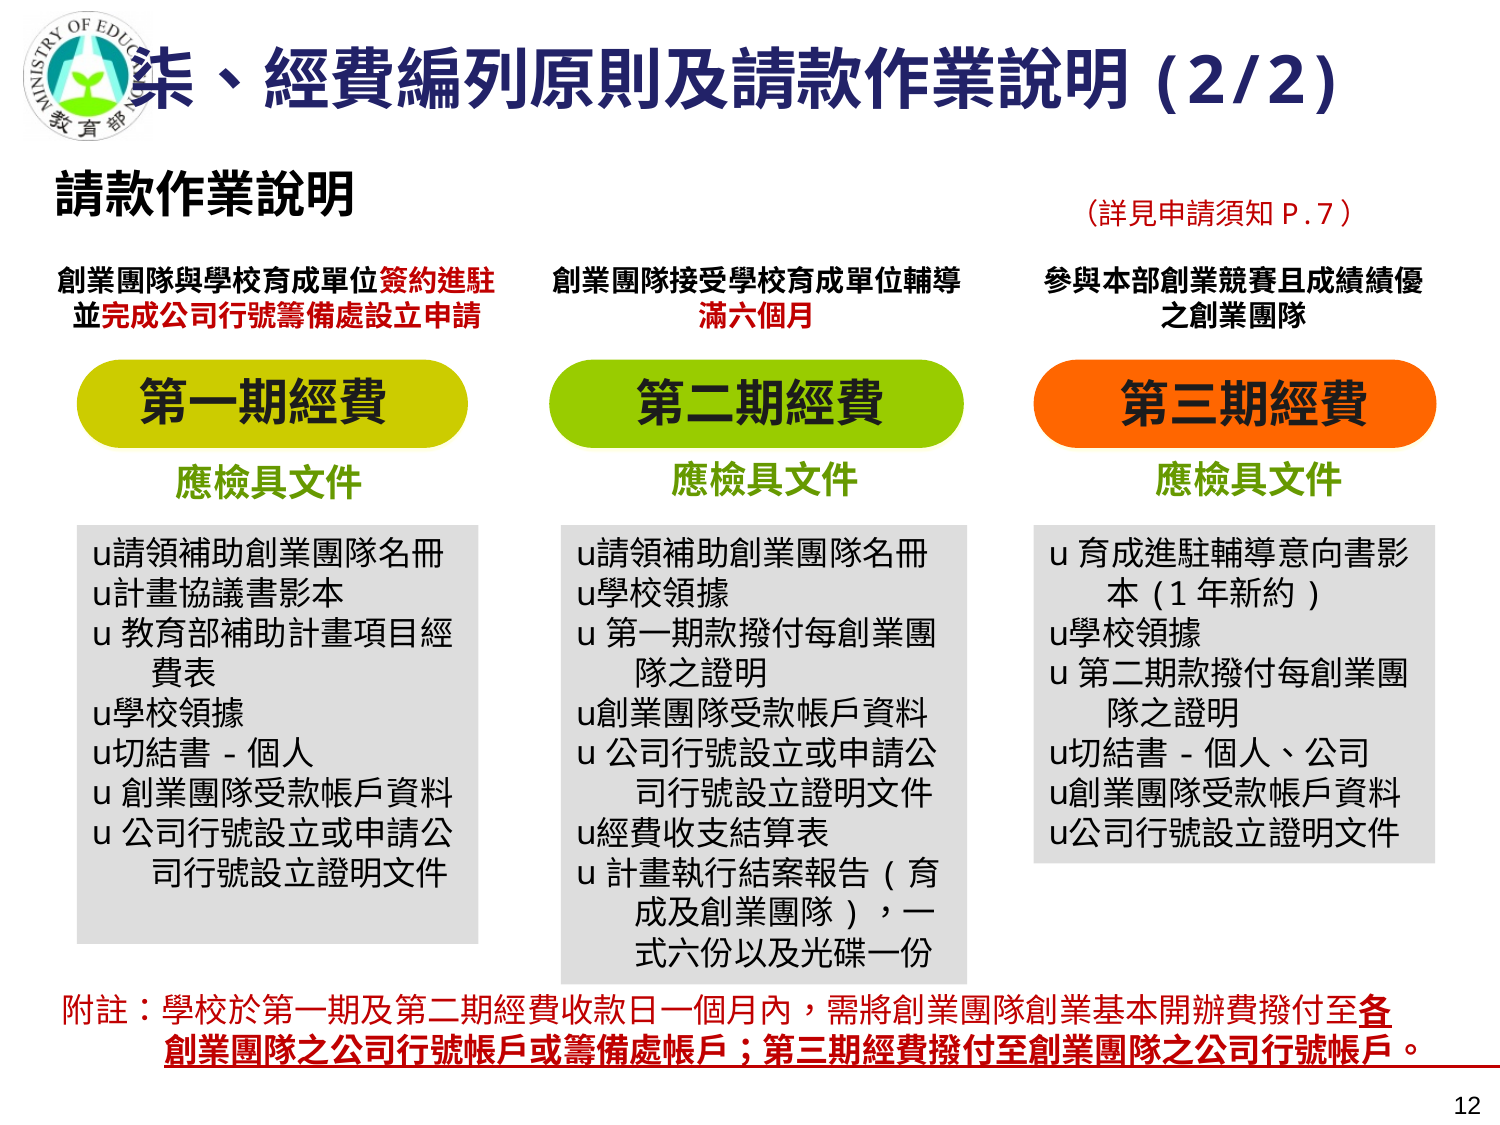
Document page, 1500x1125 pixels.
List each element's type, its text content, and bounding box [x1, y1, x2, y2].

text_box 第三期經費 [1104, 365, 1385, 440]
text_box 參與本部創業競賽且成績績優之創業團隊 [1026, 254, 1441, 339]
text_box 應檢具文件 [1141, 449, 1358, 509]
text_box [1033, 359, 1437, 448]
text_box 第一期經費 [124, 362, 404, 438]
text_box 應檢具文件 [657, 449, 874, 509]
text_box 第二期經費 [620, 364, 900, 439]
text_box 請領補助創業團隊名冊 學校領據 第一期款撥付每創業團隊之證明 創業團隊受款帳戶資料 公司行號設立或申請公司行號設立證明文件 經費收支結算表 計畫執行結案報告(育成及創業團隊)，一式六份以及光碟一份 [560, 525, 968, 982]
text_box 請款作業說明 [40, 140, 973, 246]
text_box 育成進駐輔導意向書影本(1年新約) 學校領據 第二期款撥付每創業團隊之證明 切結書-個人、公司 創業團隊受款帳戶資料 公司行號設立證明文件 [1033, 525, 1436, 864]
text_box （詳見申請須知P.7） [1054, 187, 1442, 238]
text_box 應檢具文件 [161, 452, 378, 512]
text_box 創業團隊接受學校育成單位輔導 滿六個月 [538, 254, 977, 339]
text_box 請領補助創業團隊名冊 計畫協議書影本 教育部補助計畫項目經費表 學校領據 切結書-個人 創業團隊受款帳戶資料 公司行號設立或申請公司行號設立證明文件 [76, 525, 479, 944]
title 柒、經費編列原則及請款作業說明(2/2) [103, 29, 1454, 135]
text_box [549, 359, 964, 448]
text_box 附註：學校於第一期及第二期經費收款日一個月內，需將創業團隊創業基本開辦費撥付至各創業團隊之公司行號帳戶或籌備處帳戶；第三期經費撥付至創業團隊之公司行號帳戶。 [47, 982, 1418, 1077]
text_box [76, 359, 468, 448]
text_box 創業團隊與學校育成單位簽約進駐 並完成公司行號籌備處設立申請 [42, 254, 511, 339]
